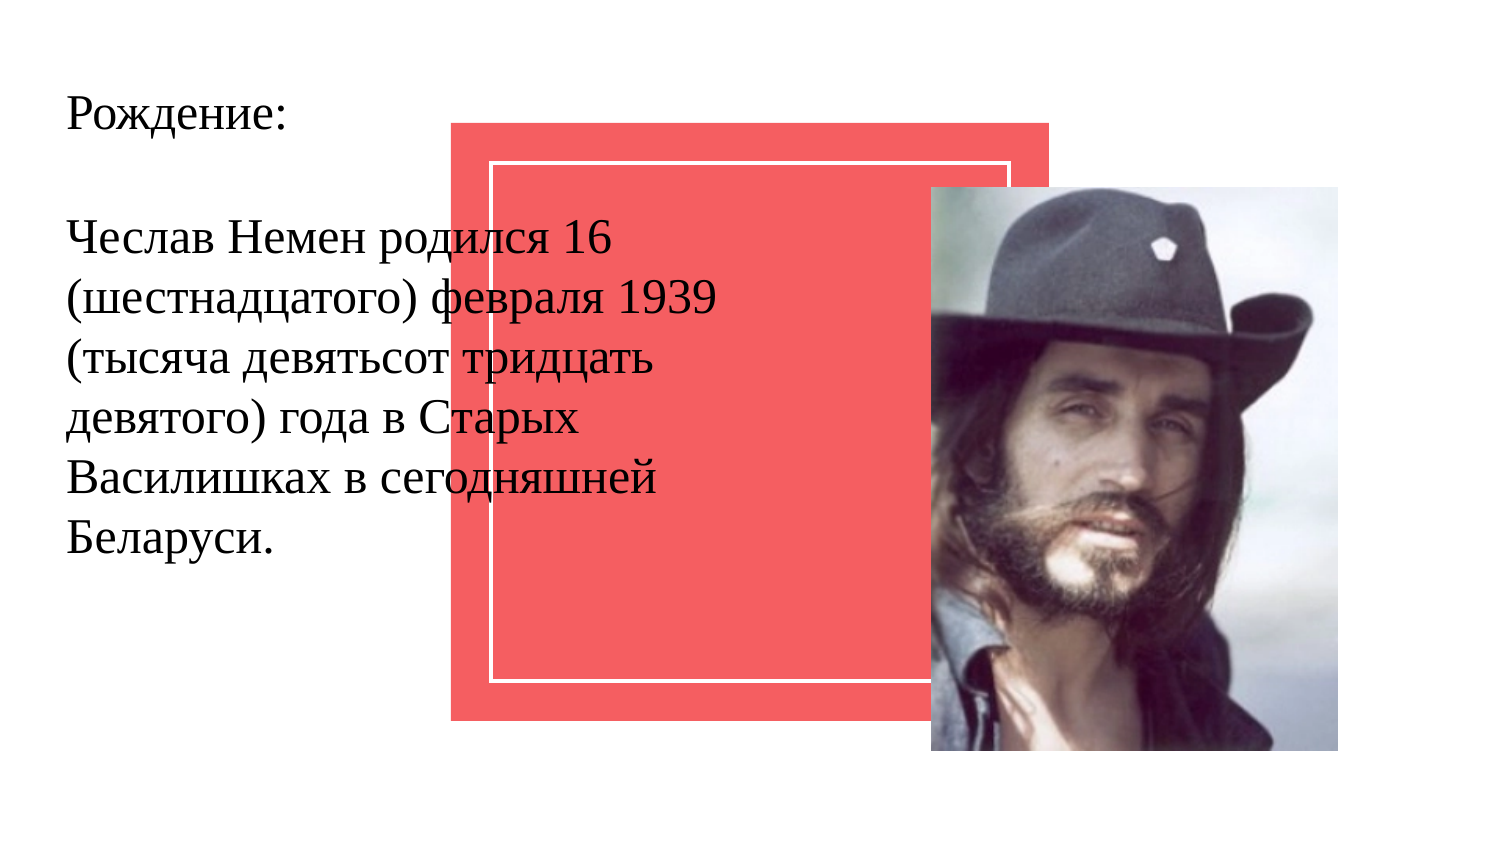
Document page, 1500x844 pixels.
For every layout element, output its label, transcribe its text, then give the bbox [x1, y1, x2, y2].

picture [931, 187, 1338, 751]
list Чеслав Немен родился 16 (шестнадцатого) февраля 1939 (тысяча девятьсот тридцать девятого) года в Старых Василишках в сегодняшней Беларуси. [51, 188, 799, 749]
title Рождение: [51, 64, 1449, 167]
